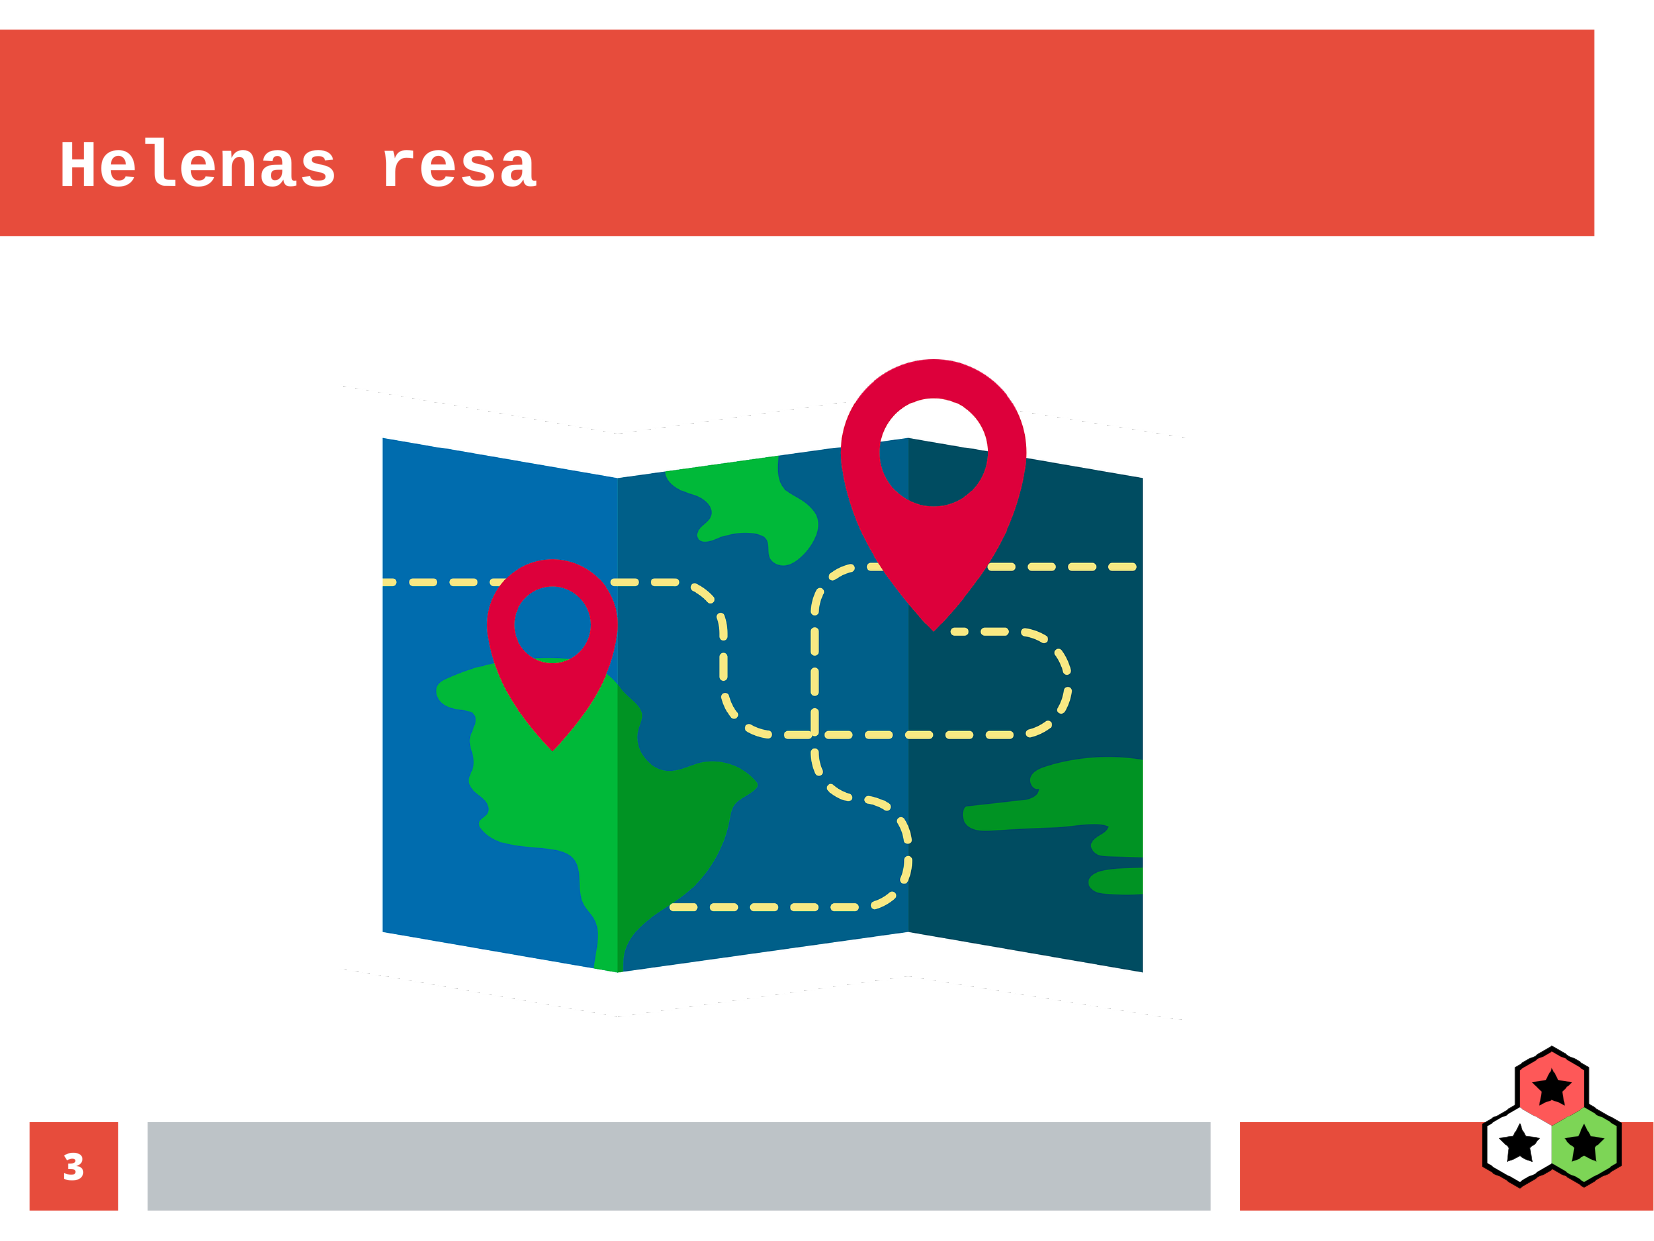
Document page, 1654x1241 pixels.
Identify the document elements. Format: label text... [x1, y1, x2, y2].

title Helenas resa [59, 59, 1595, 207]
picture [1463, 1028, 1640, 1205]
picture [339, 359, 1186, 1021]
